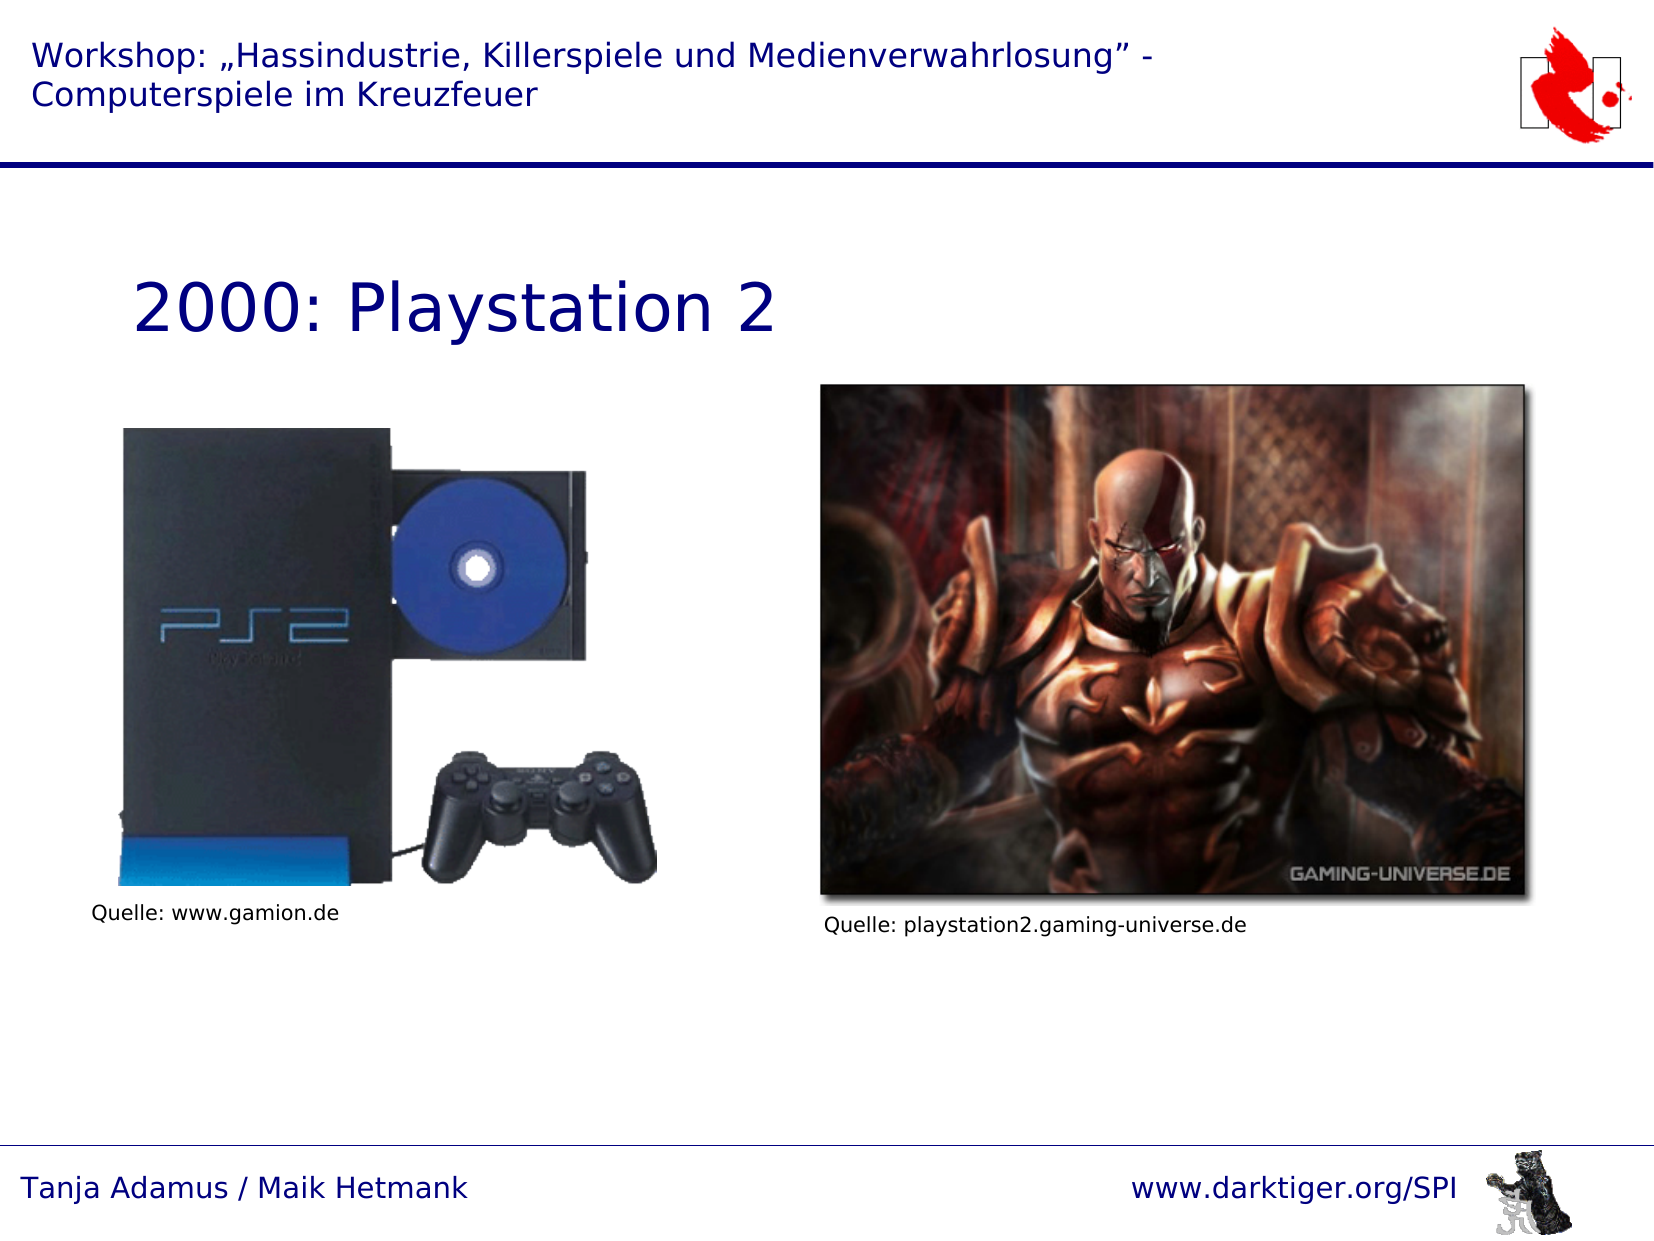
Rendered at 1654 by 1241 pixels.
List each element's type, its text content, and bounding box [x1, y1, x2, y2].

text_box Workshop: „Hassindustrie, Killerspiele und Medienverwahrlosung” - Computerspiele im Kreuzfeuer [16, 29, 1418, 178]
picture [819, 383, 1536, 906]
picture [1486, 1150, 1572, 1235]
text_box Quelle: www.gamion.de [76, 893, 355, 934]
picture [118, 428, 657, 886]
picture [1503, 16, 1632, 148]
text_box Quelle: playstation2.gaming-universe.de [809, 905, 1262, 945]
text_box 2000: Playstation 2 [118, 261, 1447, 355]
